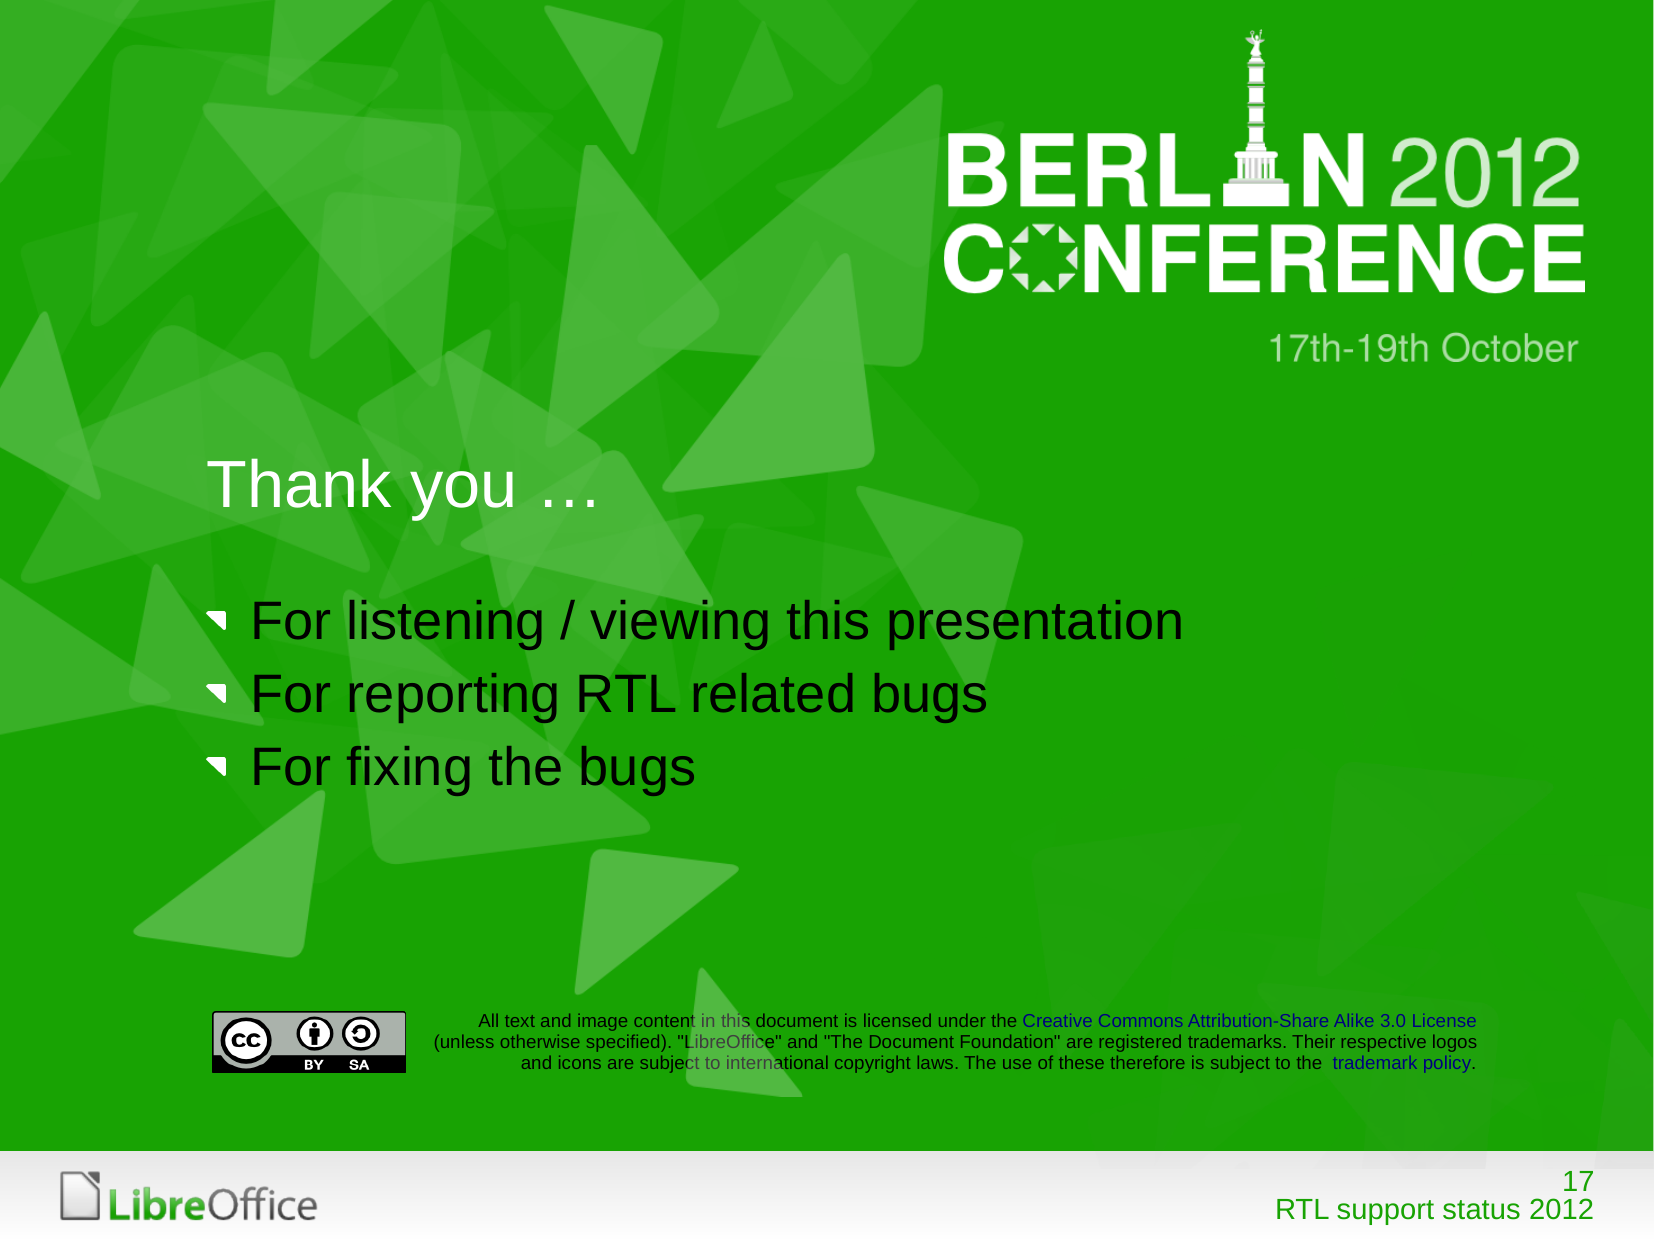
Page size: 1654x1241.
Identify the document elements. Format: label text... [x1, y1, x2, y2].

list For listening / viewing this presentation For reporting RTL related bugs For fixing the bugs [206, 590, 1477, 1241]
title Thank you … [206, 395, 1477, 573]
picture [0, 0, 1654, 1169]
picture [41, 1152, 206, 1240]
